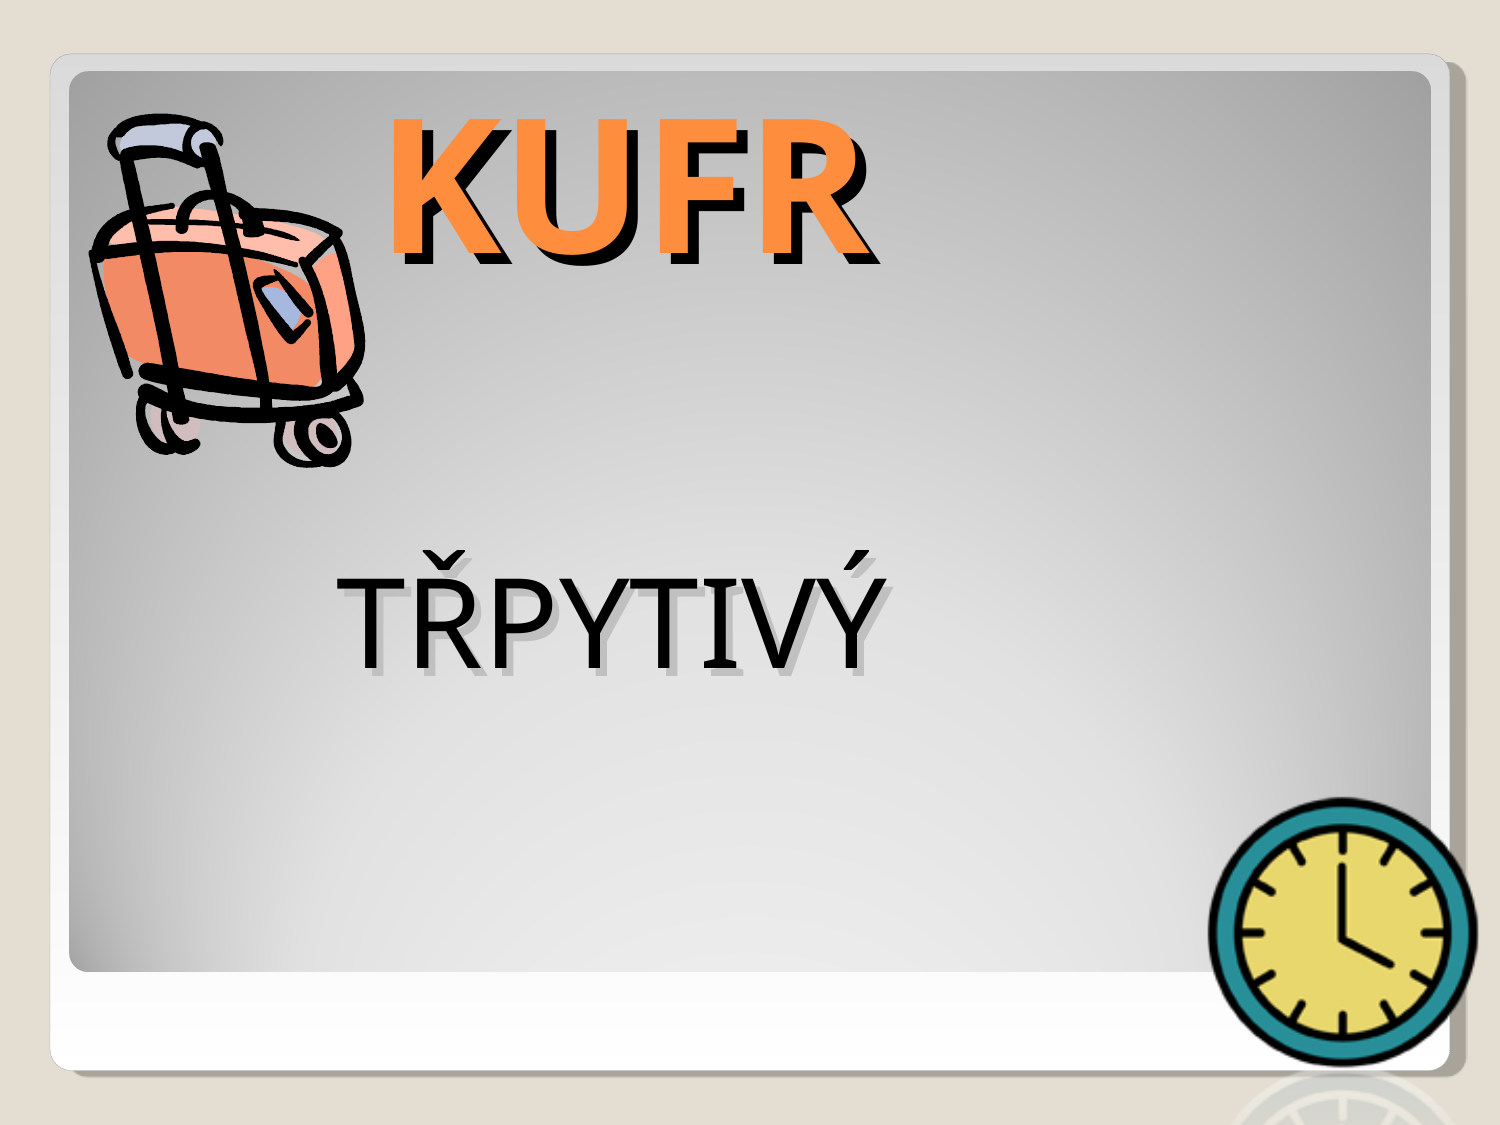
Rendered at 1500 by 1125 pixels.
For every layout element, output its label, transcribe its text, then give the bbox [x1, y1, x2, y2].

picture [69, 71, 1500, 1125]
text_box KUFR [362, 54, 1379, 362]
text_box TŘPYTIVÝ [107, 536, 1117, 780]
